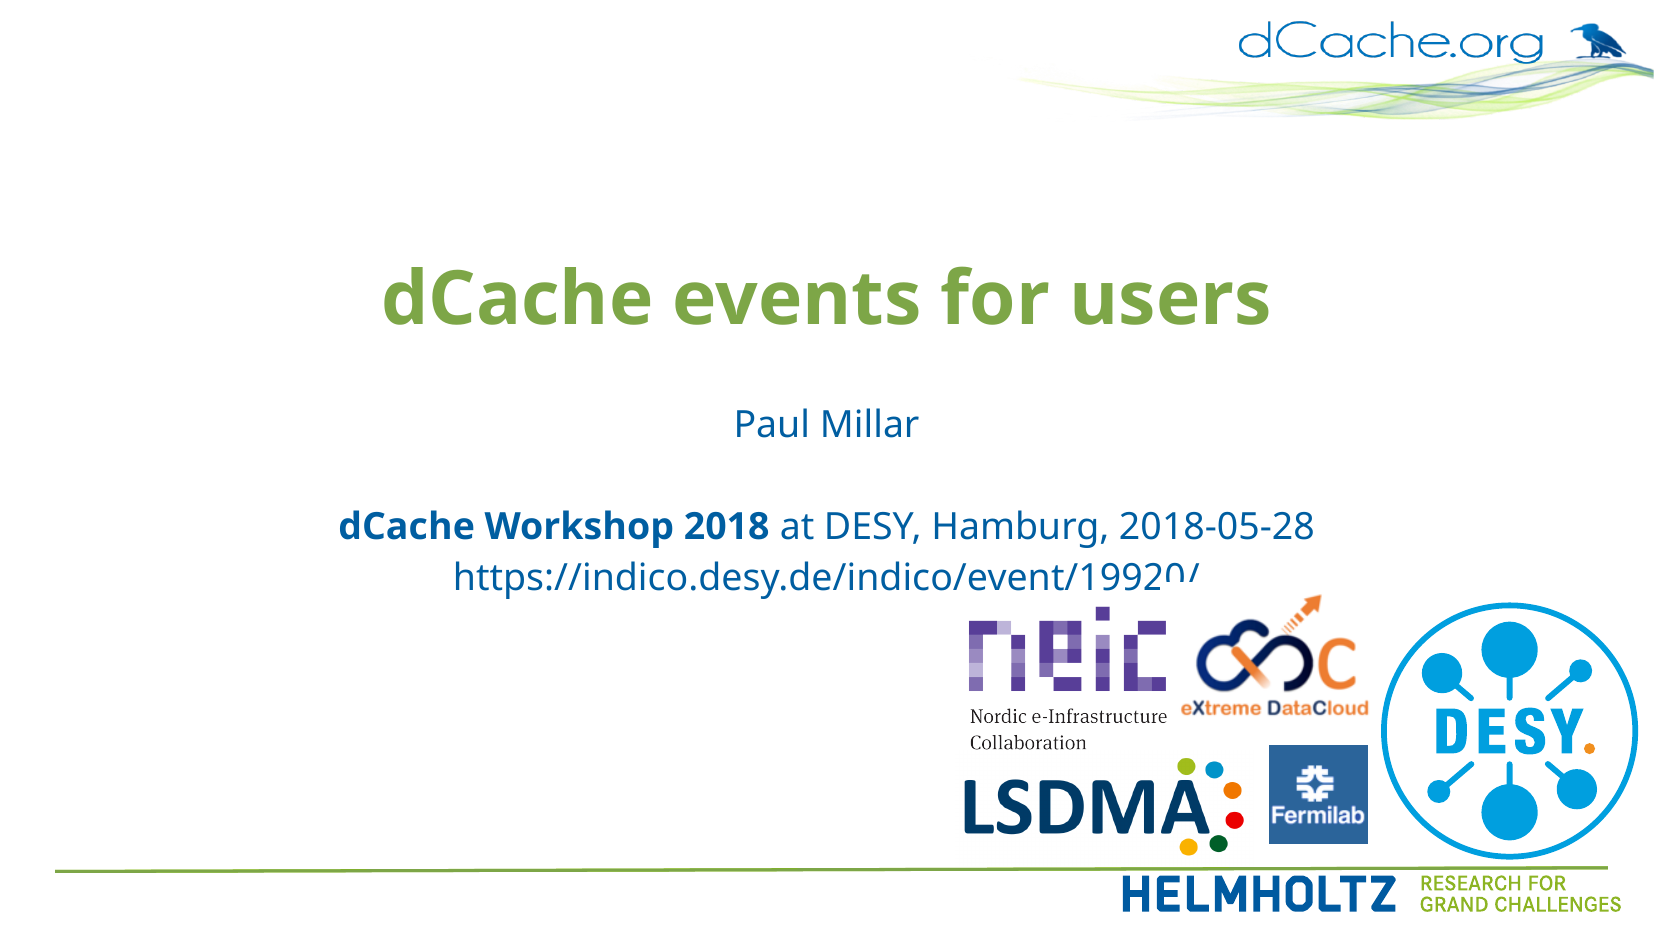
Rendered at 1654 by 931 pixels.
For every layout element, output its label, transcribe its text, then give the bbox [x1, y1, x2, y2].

picture [956, 12, 1654, 127]
picture [1269, 745, 1368, 844]
picture [1122, 871, 1621, 917]
text_box dCache events for users Paul Millar dCache Workshop 2018 at DESY, Hamburg, 2018-05-28 https://indico.desy.de/indico/event/19920/ [0, 236, 1654, 610]
picture [905, 575, 1646, 868]
